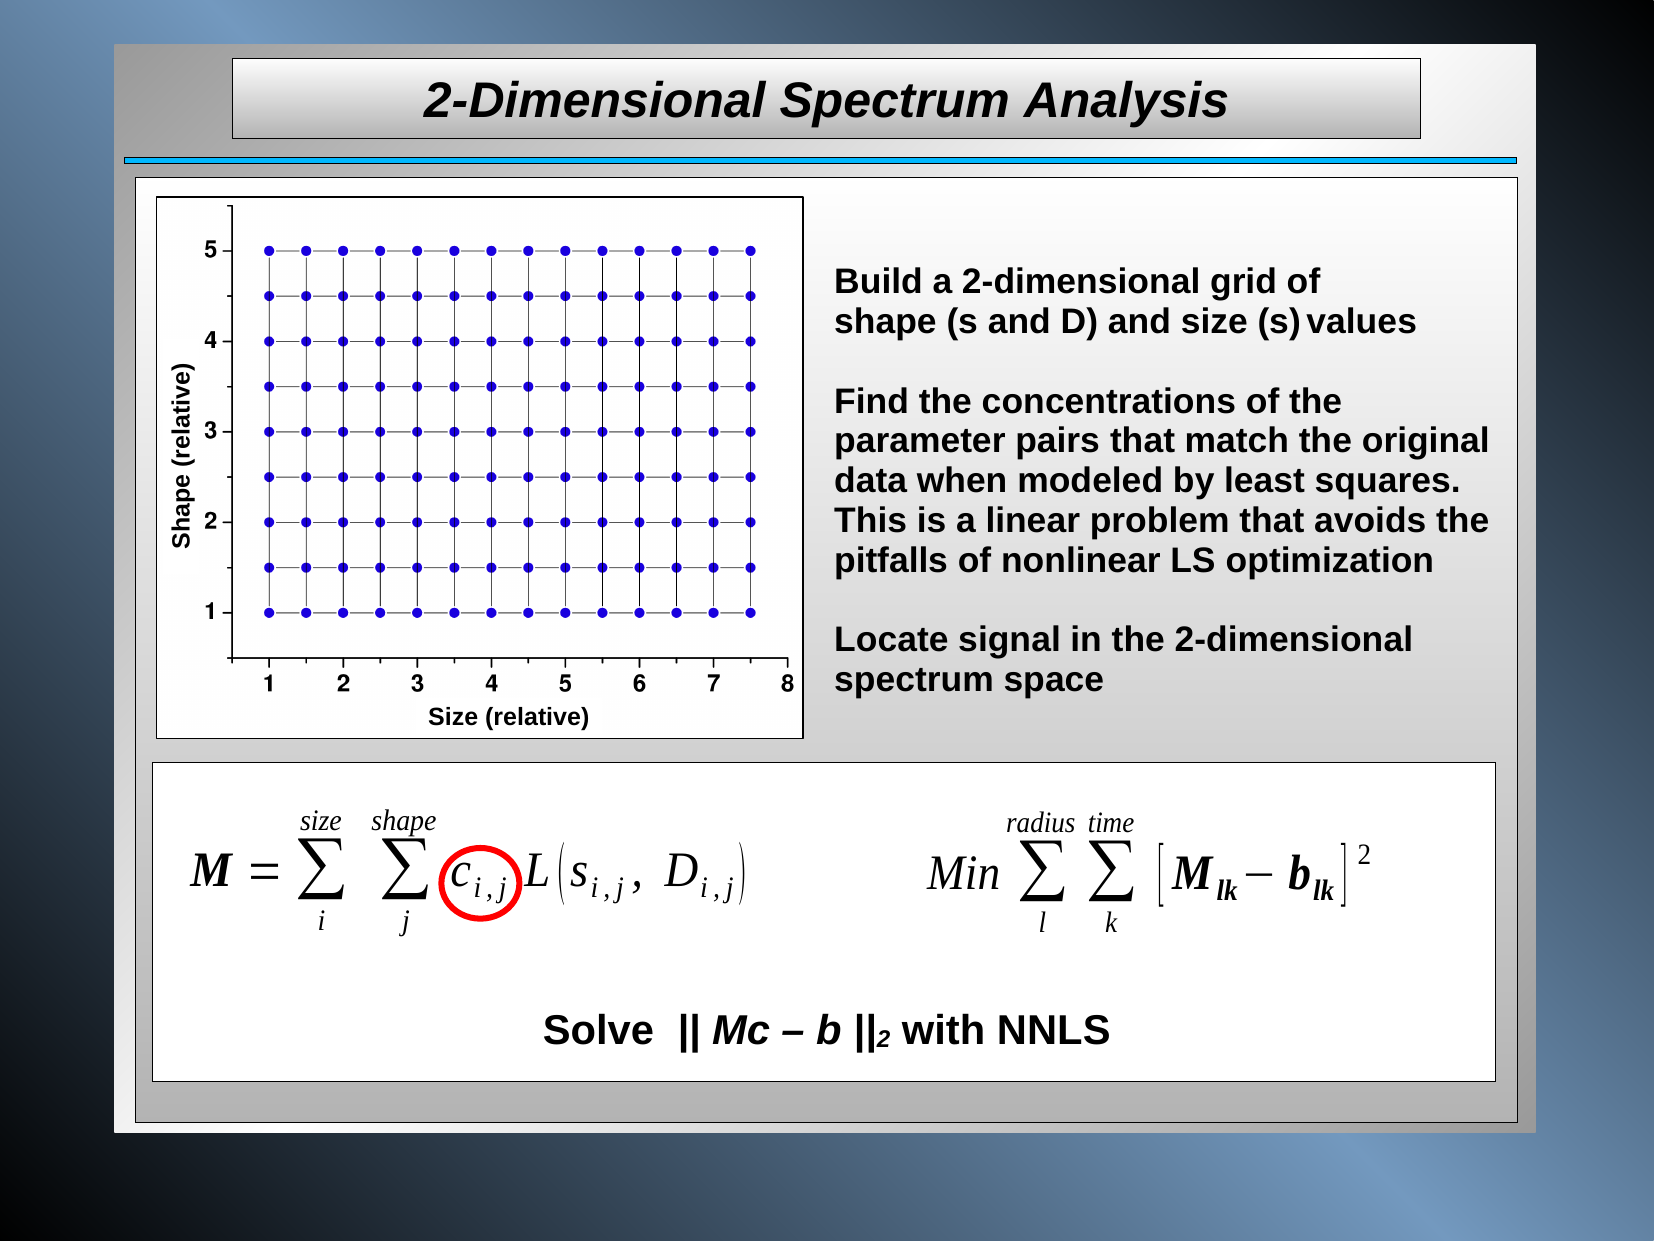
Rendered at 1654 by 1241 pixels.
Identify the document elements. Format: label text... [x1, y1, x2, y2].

text_box [124, 157, 1517, 164]
picture [156, 197, 803, 738]
text_box Solve || Mc – b ||2 with NNLS [494, 995, 1160, 1065]
text_box Shape (relative) [162, 338, 199, 574]
chart [175, 802, 759, 937]
text_box Build a 2-dimensional grid of shape (s and D) and size (s) values Find the concentrations of the parameter pairs that match the original data when modeled by least squares. This is a linear problem that avoids the pitfalls of nonlinear LS optimization Locate signal in the 2-dimensional spectrum space [834, 201, 1491, 759]
text_box 2-Dimensional Spectrum Analysis [397, 72, 1256, 129]
text_box Size (relative) [416, 698, 602, 735]
chart [912, 805, 1383, 939]
text_box [135, 177, 1518, 1123]
text_box [232, 58, 1421, 139]
